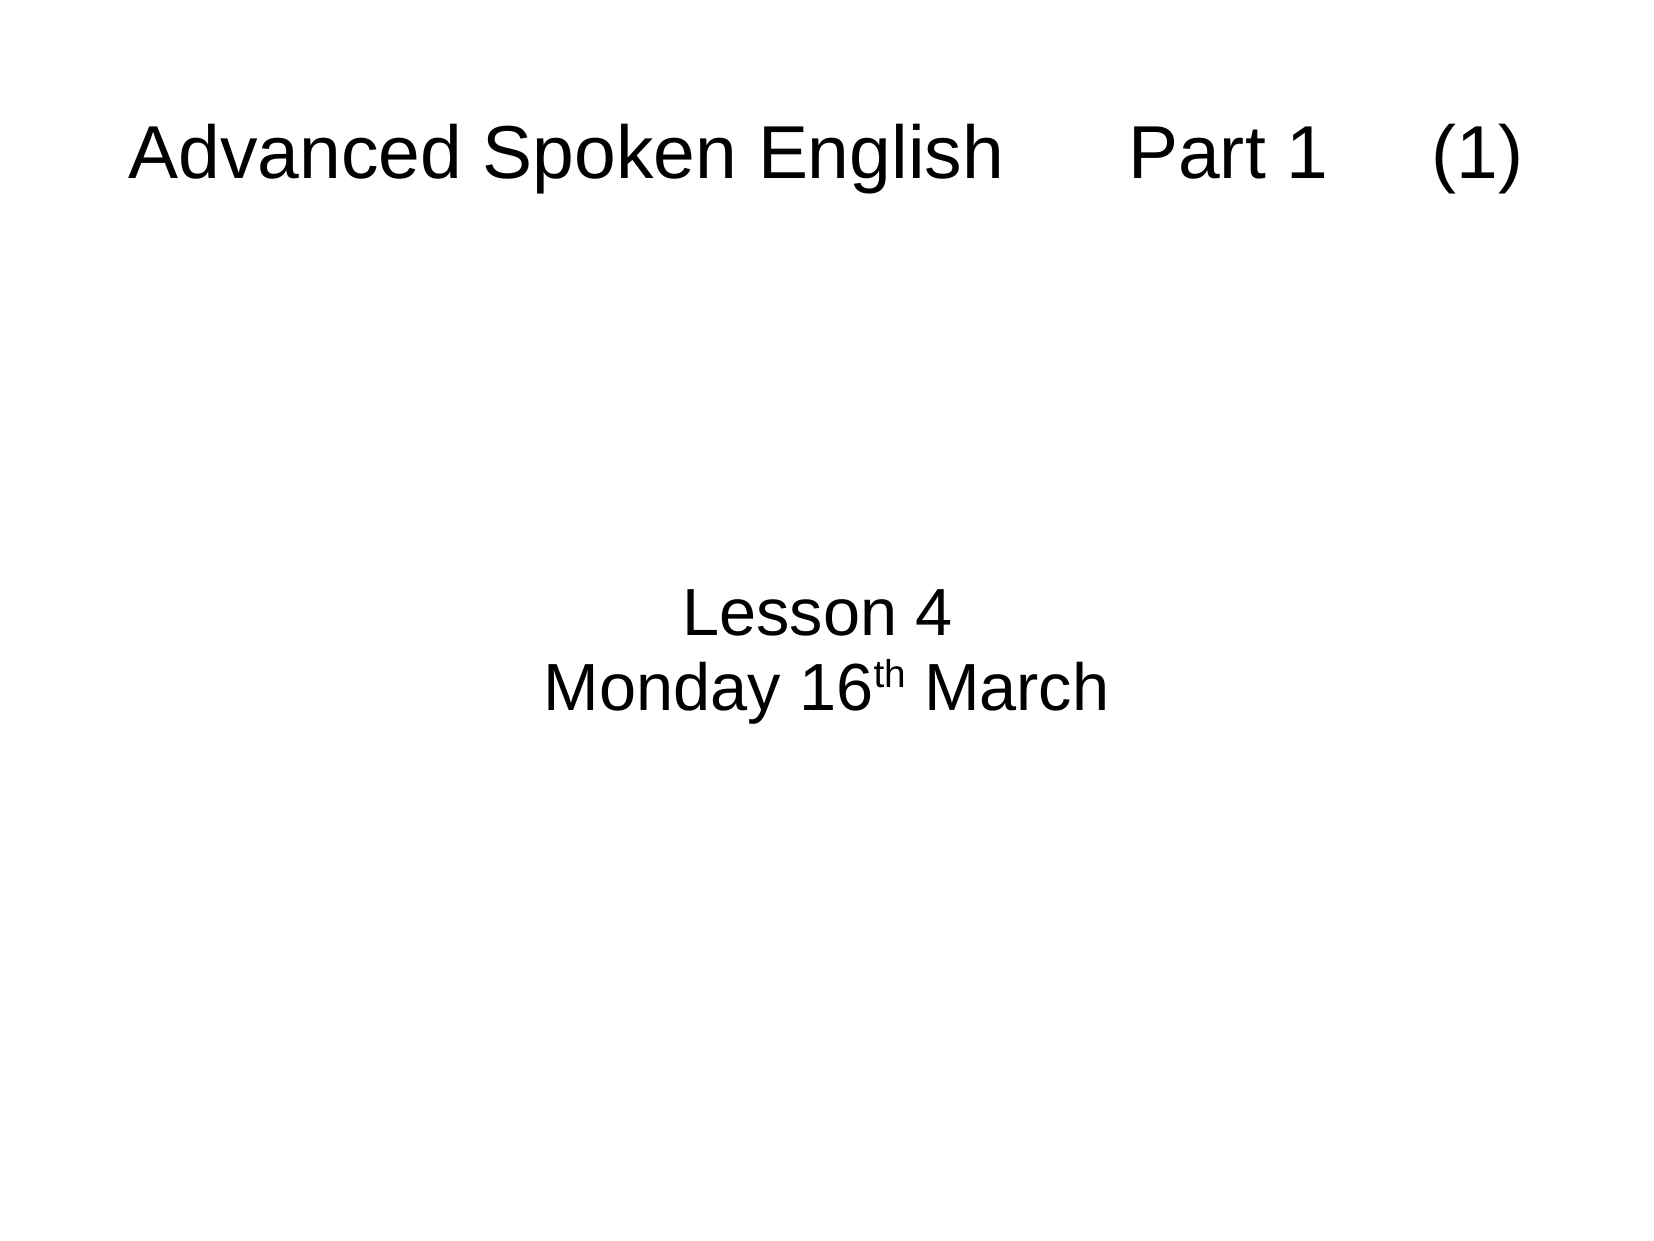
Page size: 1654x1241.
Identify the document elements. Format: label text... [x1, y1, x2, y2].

title Advanced Spoken English Part 1 (1) [82, 49, 1571, 257]
subtitle Lesson 4 Monday 16th March [82, 290, 1571, 1010]
